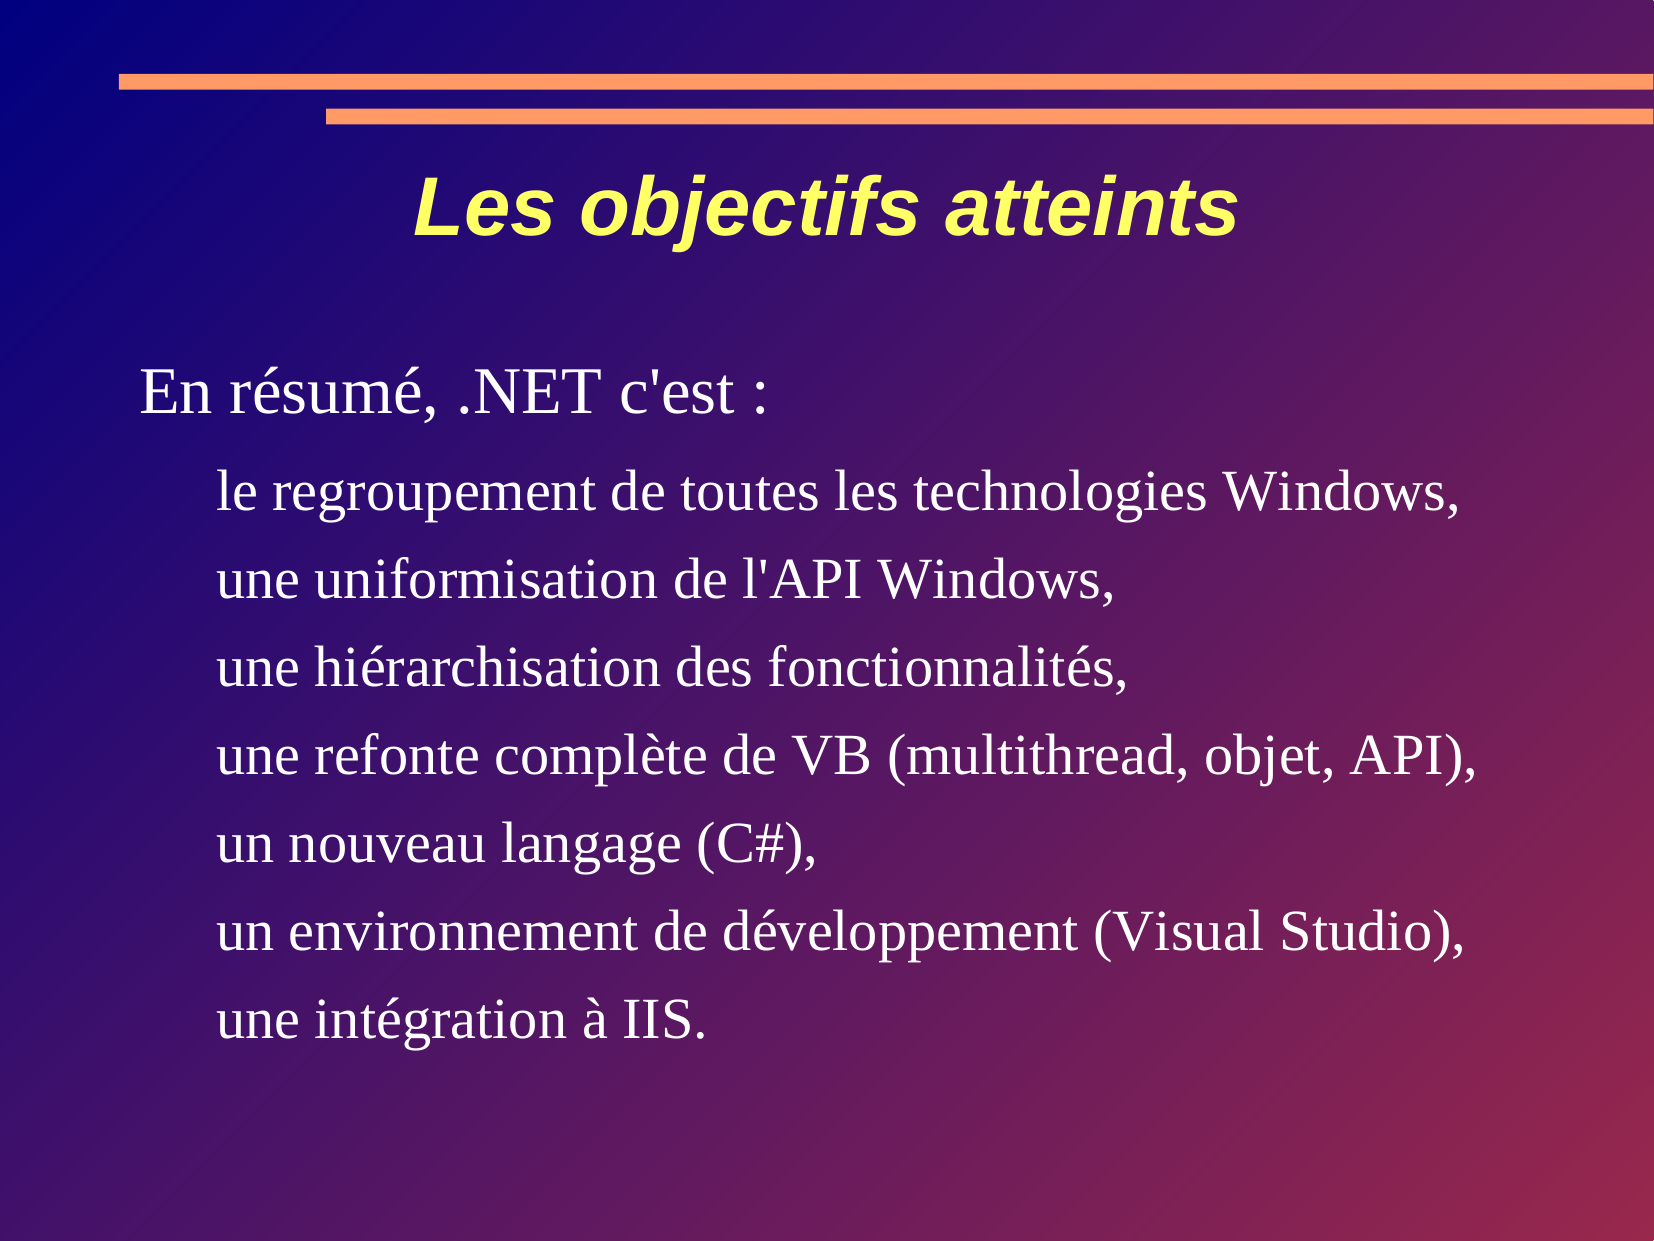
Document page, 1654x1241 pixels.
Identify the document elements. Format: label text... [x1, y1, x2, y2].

title Les objectifs atteints [121, 102, 1534, 311]
list En résumé, .NET c'est : le regroupement de toutes les technologies Windows, une uniformisation de l'API Windows, une hiérarchisation des fonctionnalités, une refonte complète de VB (multithread, objet, API), un nouveau langage (C#), un environnement de développement (Visual Studio), une intégration à IIS. [121, 354, 1568, 1124]
